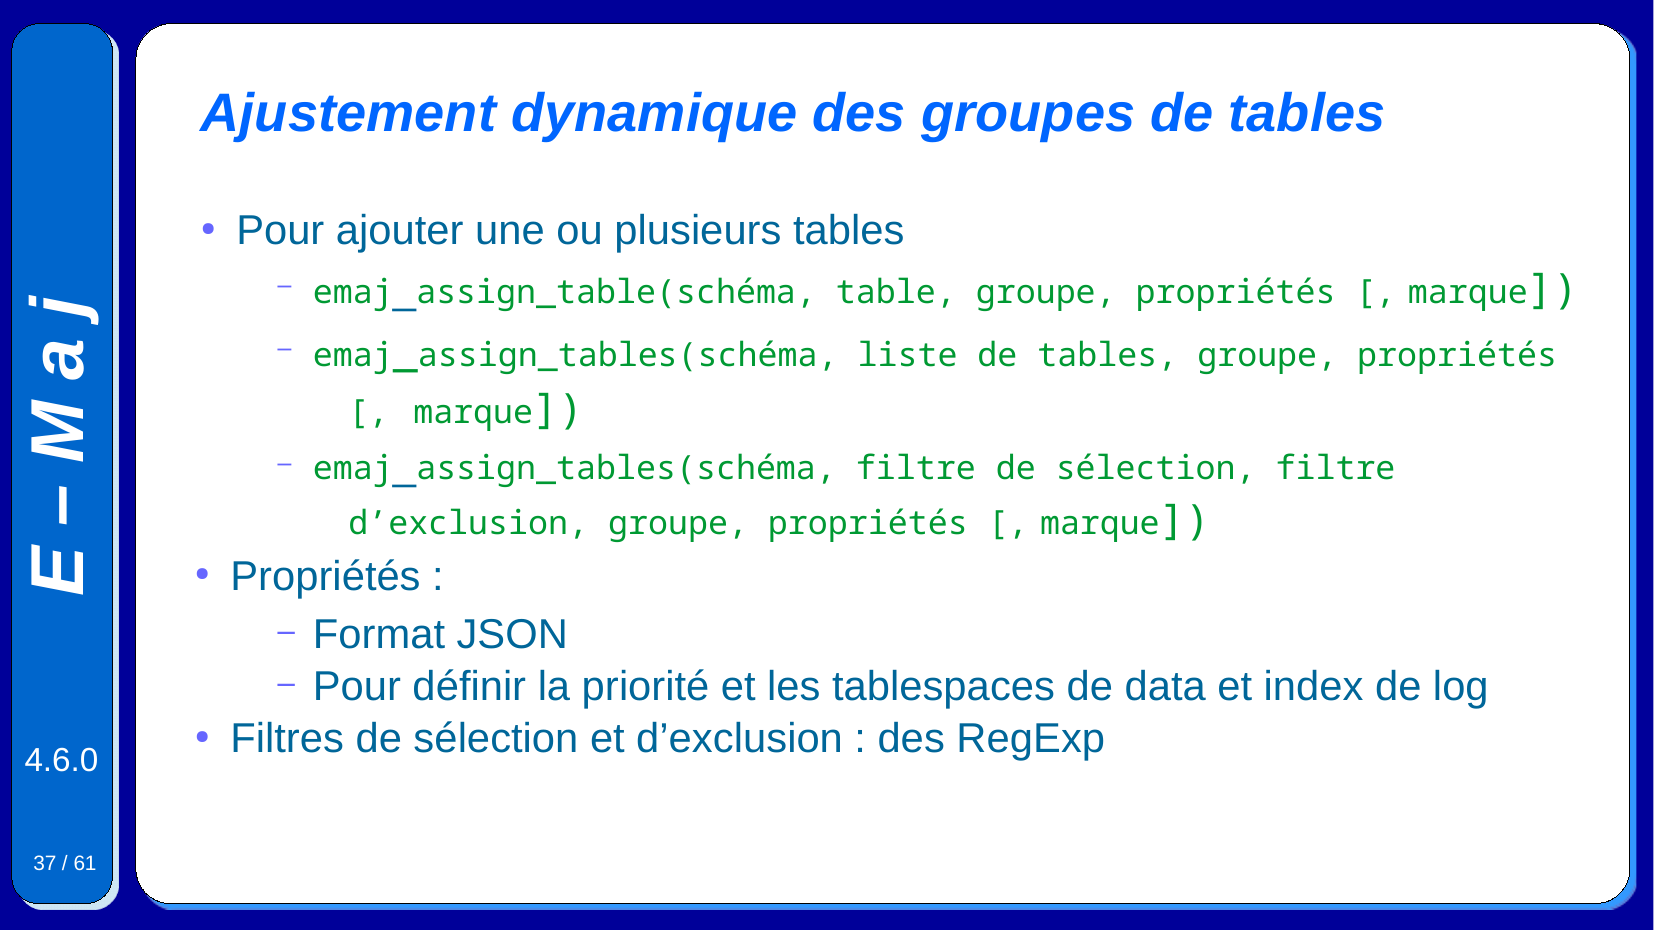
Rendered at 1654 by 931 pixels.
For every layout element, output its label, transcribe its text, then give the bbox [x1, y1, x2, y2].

title Ajustement dynamique des groupes de tables [200, 34, 1575, 191]
list Pour ajouter une ou plusieurs tables emaj_assign_table(schéma, table, groupe, propriétés [, marque]) emaj_assign_tables(schéma, liste de tables, groupe, propriétés [, marque]) emaj_assign_tables(schéma, filtre de sélection, filtre d’exclusion, groupe, propriétés [, marque]) Propriétés : Format JSON Pour définir la priorité et les tablespaces de data et index de log Filtres de sélection et d’exclusion : des RegExp [177, 206, 1587, 834]
